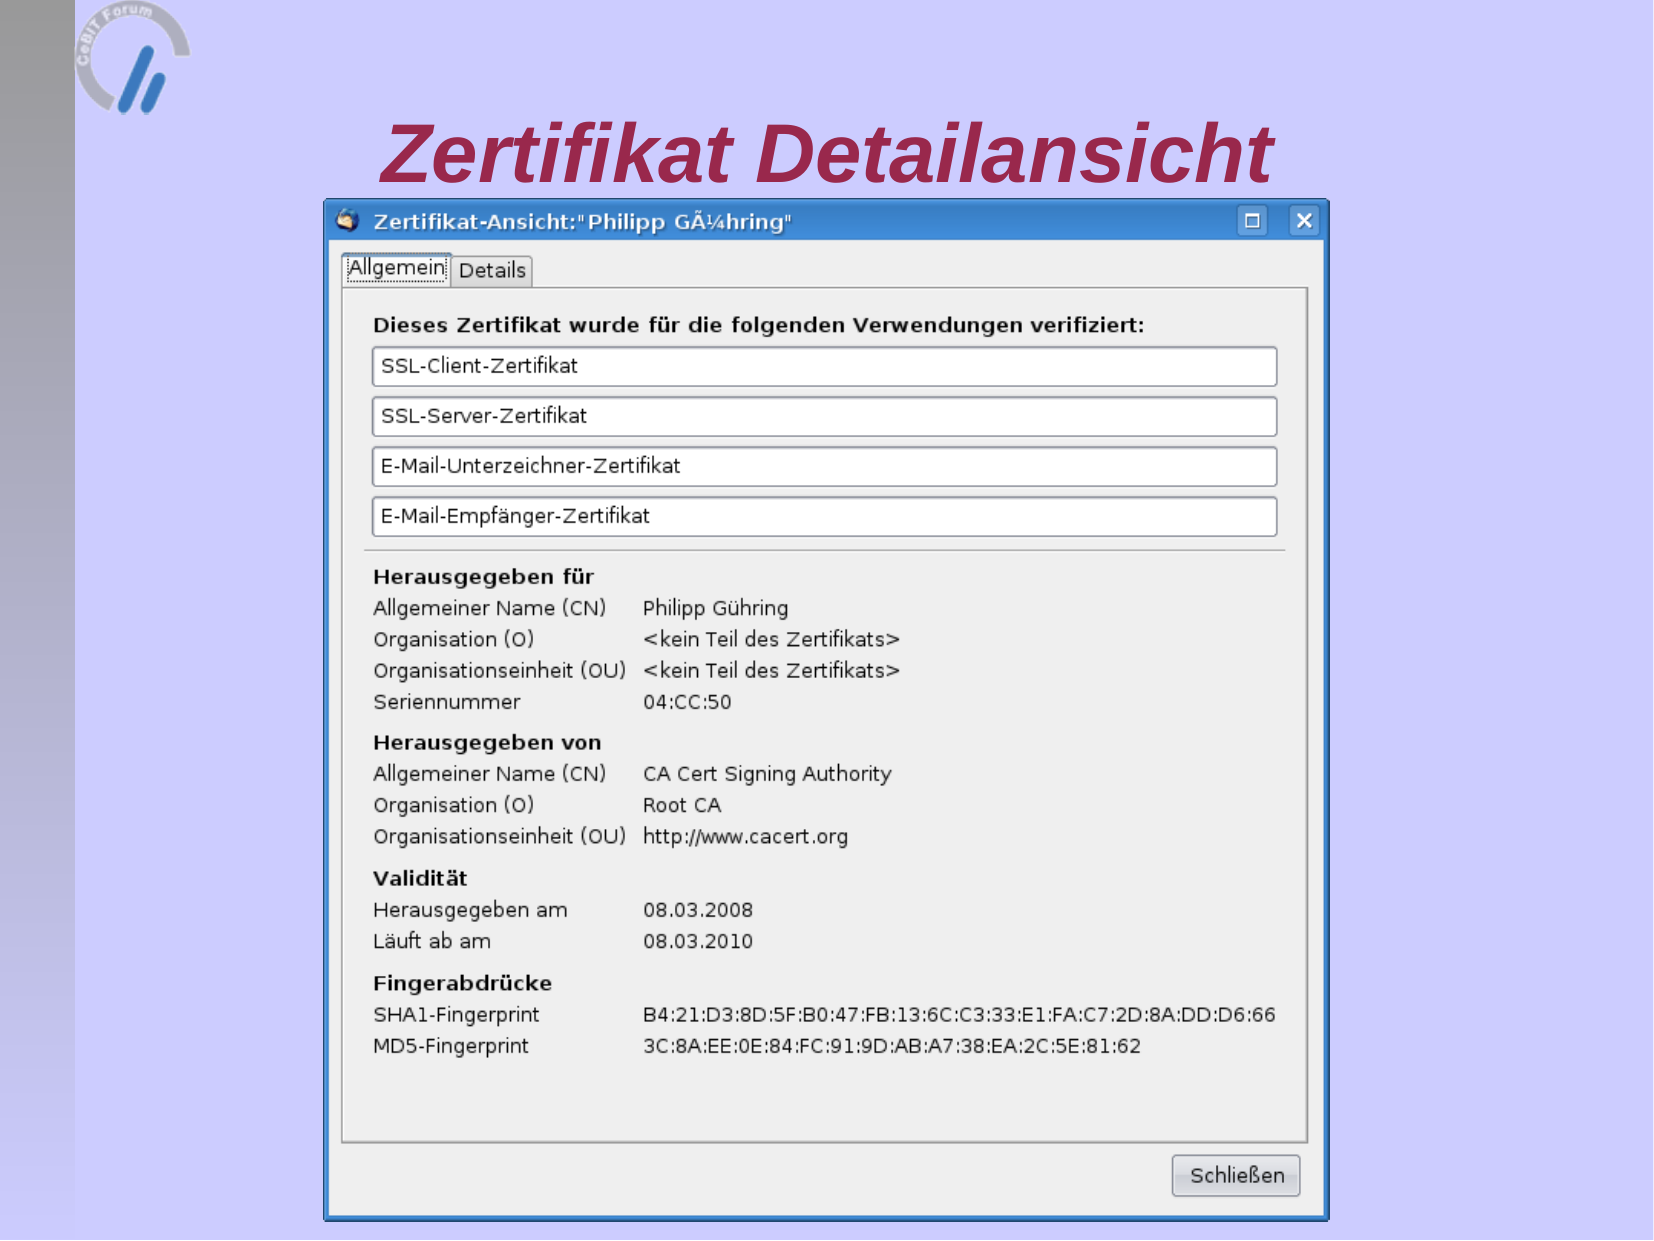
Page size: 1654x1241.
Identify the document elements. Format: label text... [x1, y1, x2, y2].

picture [323, 198, 1330, 1222]
title Zertifikat Detailansicht [121, 49, 1534, 257]
